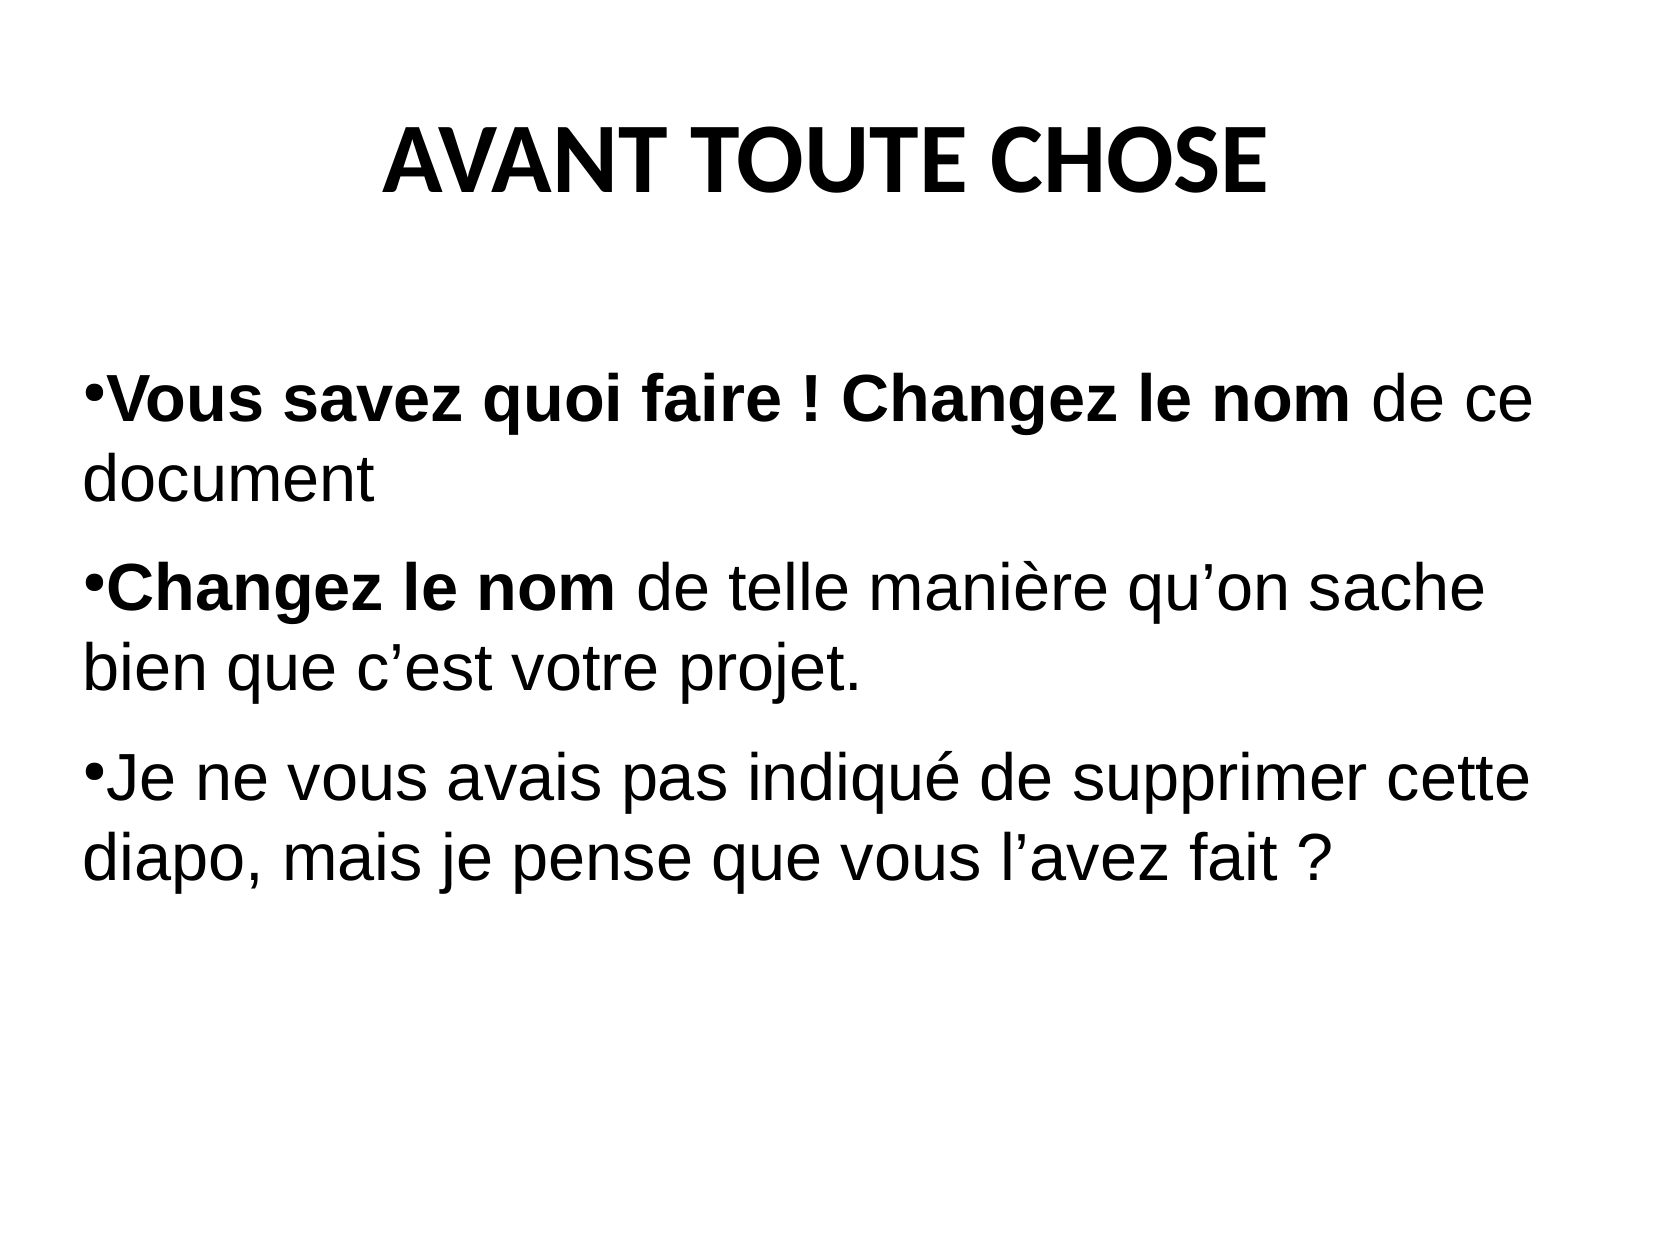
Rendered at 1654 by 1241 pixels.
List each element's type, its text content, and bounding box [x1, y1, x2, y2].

list Vous savez quoi faire ! Changez le nom de ce document Changez le nom de telle manière qu’on sache bien que c’est votre projet. Je ne vous avais pas indiqué de supprimer cette diapo, mais je pense que vous l’avez fait ? [82, 354, 1571, 1074]
title AVANT TOUTE CHOSE [82, 49, 1571, 257]
